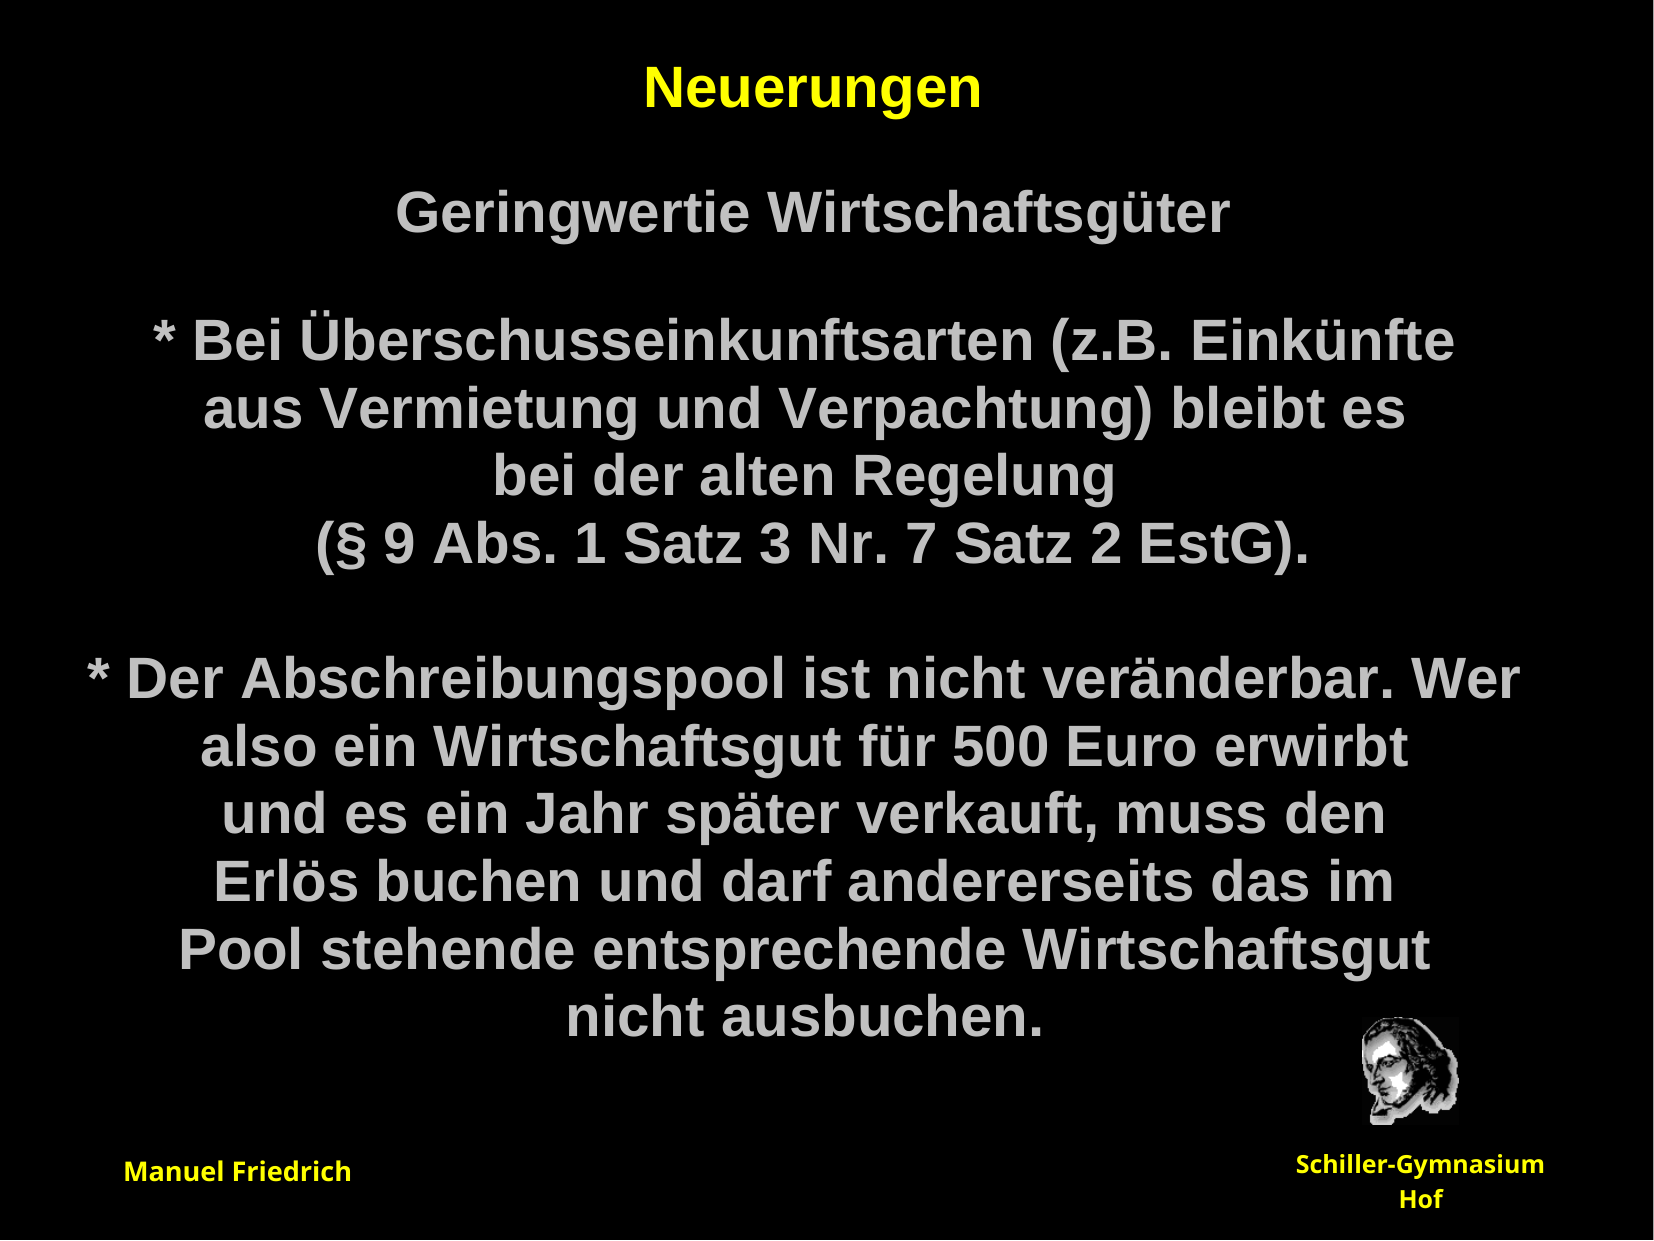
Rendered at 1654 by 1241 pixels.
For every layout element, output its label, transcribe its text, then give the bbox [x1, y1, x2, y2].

text_box Neuerungen Geringwertie Wirtschaftsgüter * Bei Überschusseinkunftsarten (z.B. Einkünfte aus Vermietung und Verpachtung) bleibt es bei der alten Regelung (§ 9 Abs. 1 Satz 3 Nr. 7 Satz 2 EstG). * Der Abschreibungspool ist nicht veränderbar. Wer also ein Wirtschaftsgut für 500 Euro erwirbt und es ein Jahr später verkauft, muss den Erlös buchen und darf andererseits das im Pool stehende entsprechende Wirtschaftsgut nicht ausbuchen. [87, 58, 1540, 1241]
